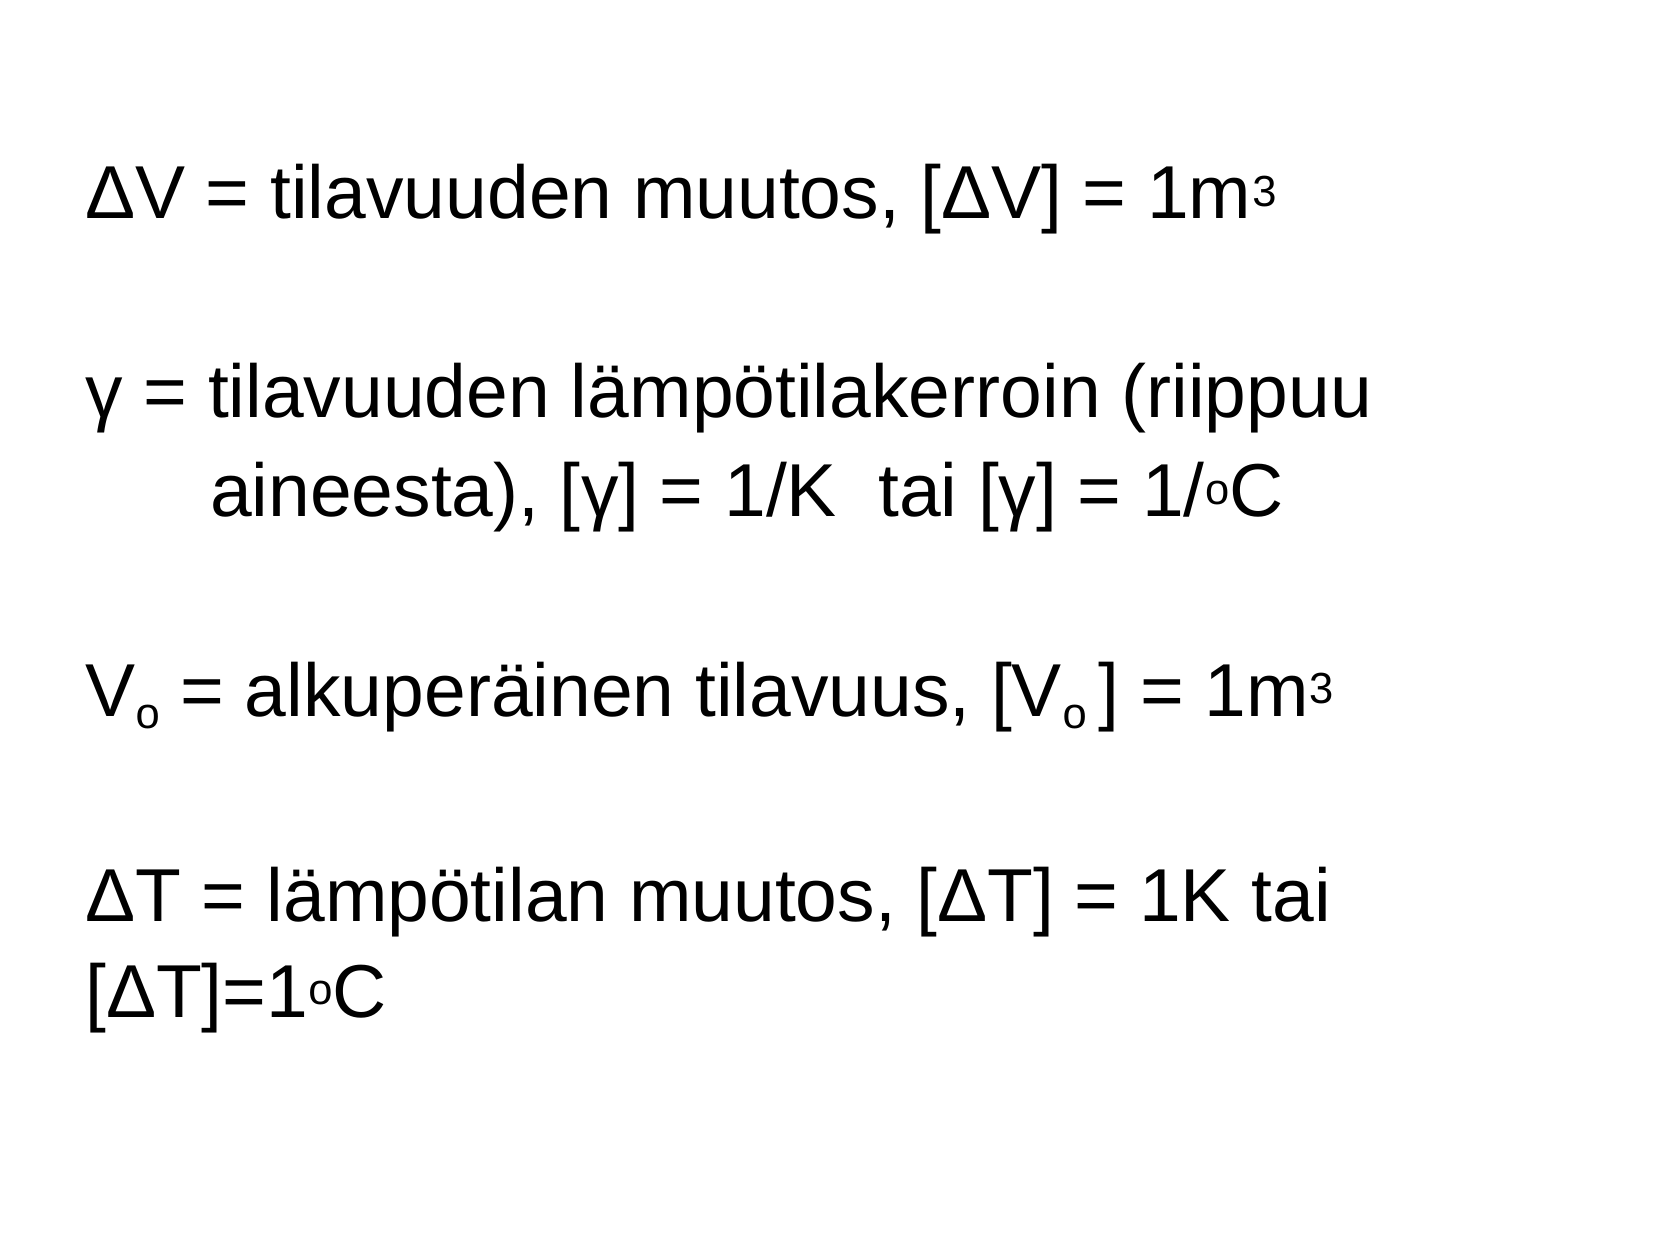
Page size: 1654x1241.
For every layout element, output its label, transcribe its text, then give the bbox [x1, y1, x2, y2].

text_box ΔV = tilavuuden muutos, [ΔV] = 1m3 γ = tilavuuden lämpötilakerroin (riippuu aineesta), [γ] = 1/K tai [γ] = 1/oC Vo = alkuperäinen tilavuus, [Vo ] = 1m3 ΔT = lämpötilan muutos, [ΔT] = 1K tai [ΔT]=1oC [70, 130, 1583, 1075]
